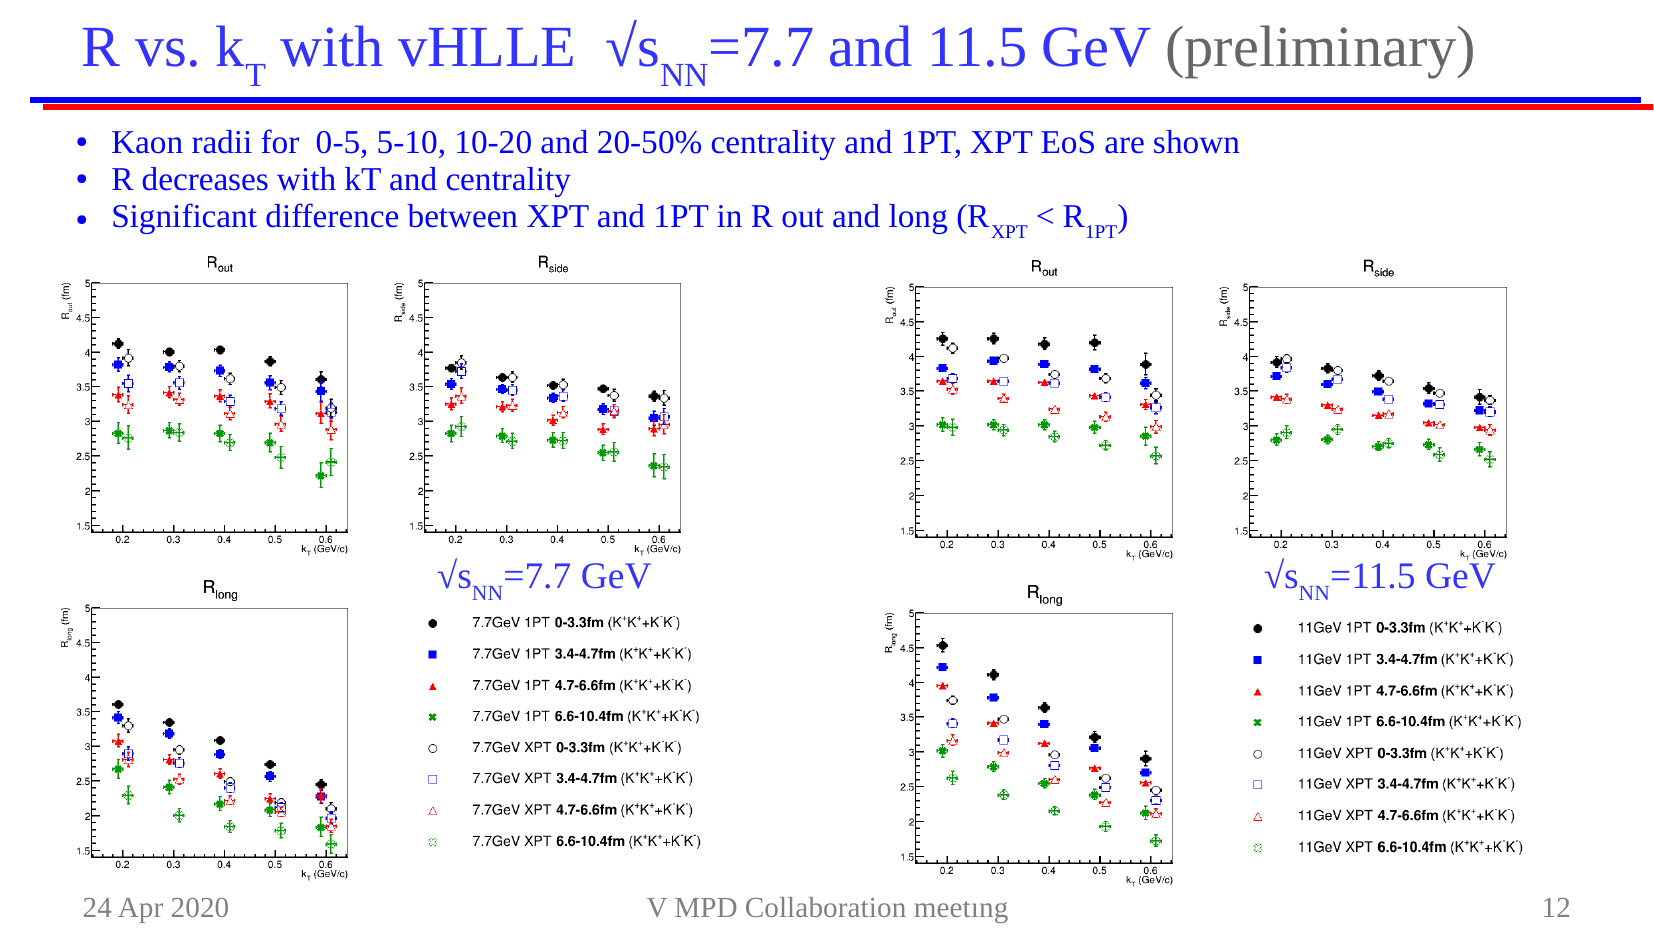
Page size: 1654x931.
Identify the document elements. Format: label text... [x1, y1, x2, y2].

text_box √sNN=11.5 GeV [1263, 540, 1503, 620]
picture [877, 249, 1528, 901]
text_box √sNN=7.7 GeV [436, 540, 676, 620]
title R vs. kT with vHLLE √sNN=7.7 and 11.5 GeV (preliminary) [81, 7, 1570, 91]
picture [53, 245, 704, 895]
text_box Kaon radii for 0-5, 5-10, 10-20 and 20-50% centrality and 1PT, XPT EoS are shown R decreases with kT and centrality Significant difference between XPT and 1PT in R out and long (RXPT < R1PT) [61, 116, 1266, 250]
